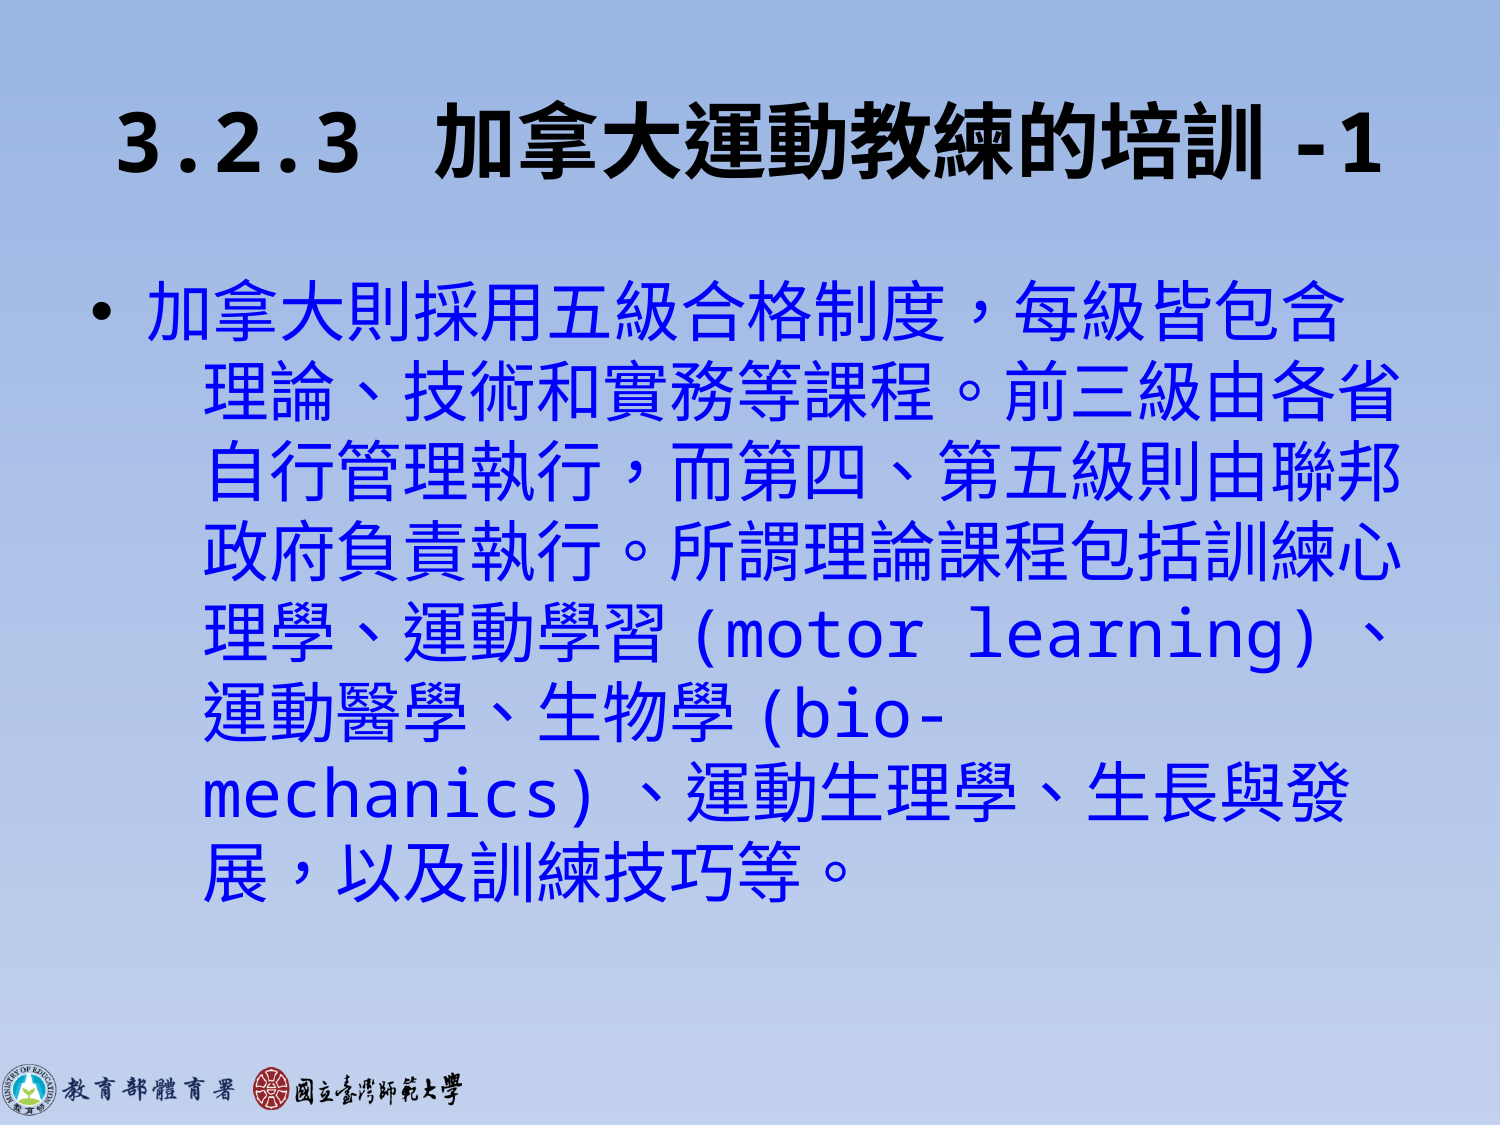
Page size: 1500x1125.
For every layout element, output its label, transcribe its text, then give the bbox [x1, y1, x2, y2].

title 3.2.3 加拿大運動教練的培訓-1 [75, 45, 1426, 233]
list 加拿大則採用五級合格制度，每級皆包含理論、技術和實務等課程。前三級由各省自行管理執行，而第四、第五級則由聯邦政府負責執行。所謂理論課程包括訓練心理學、運動學習(motor learning)、運動醫學、生物學(bio-mechanics)、運動生理學、生長與發展，以及訓練技巧等。 [75, 262, 1426, 1005]
